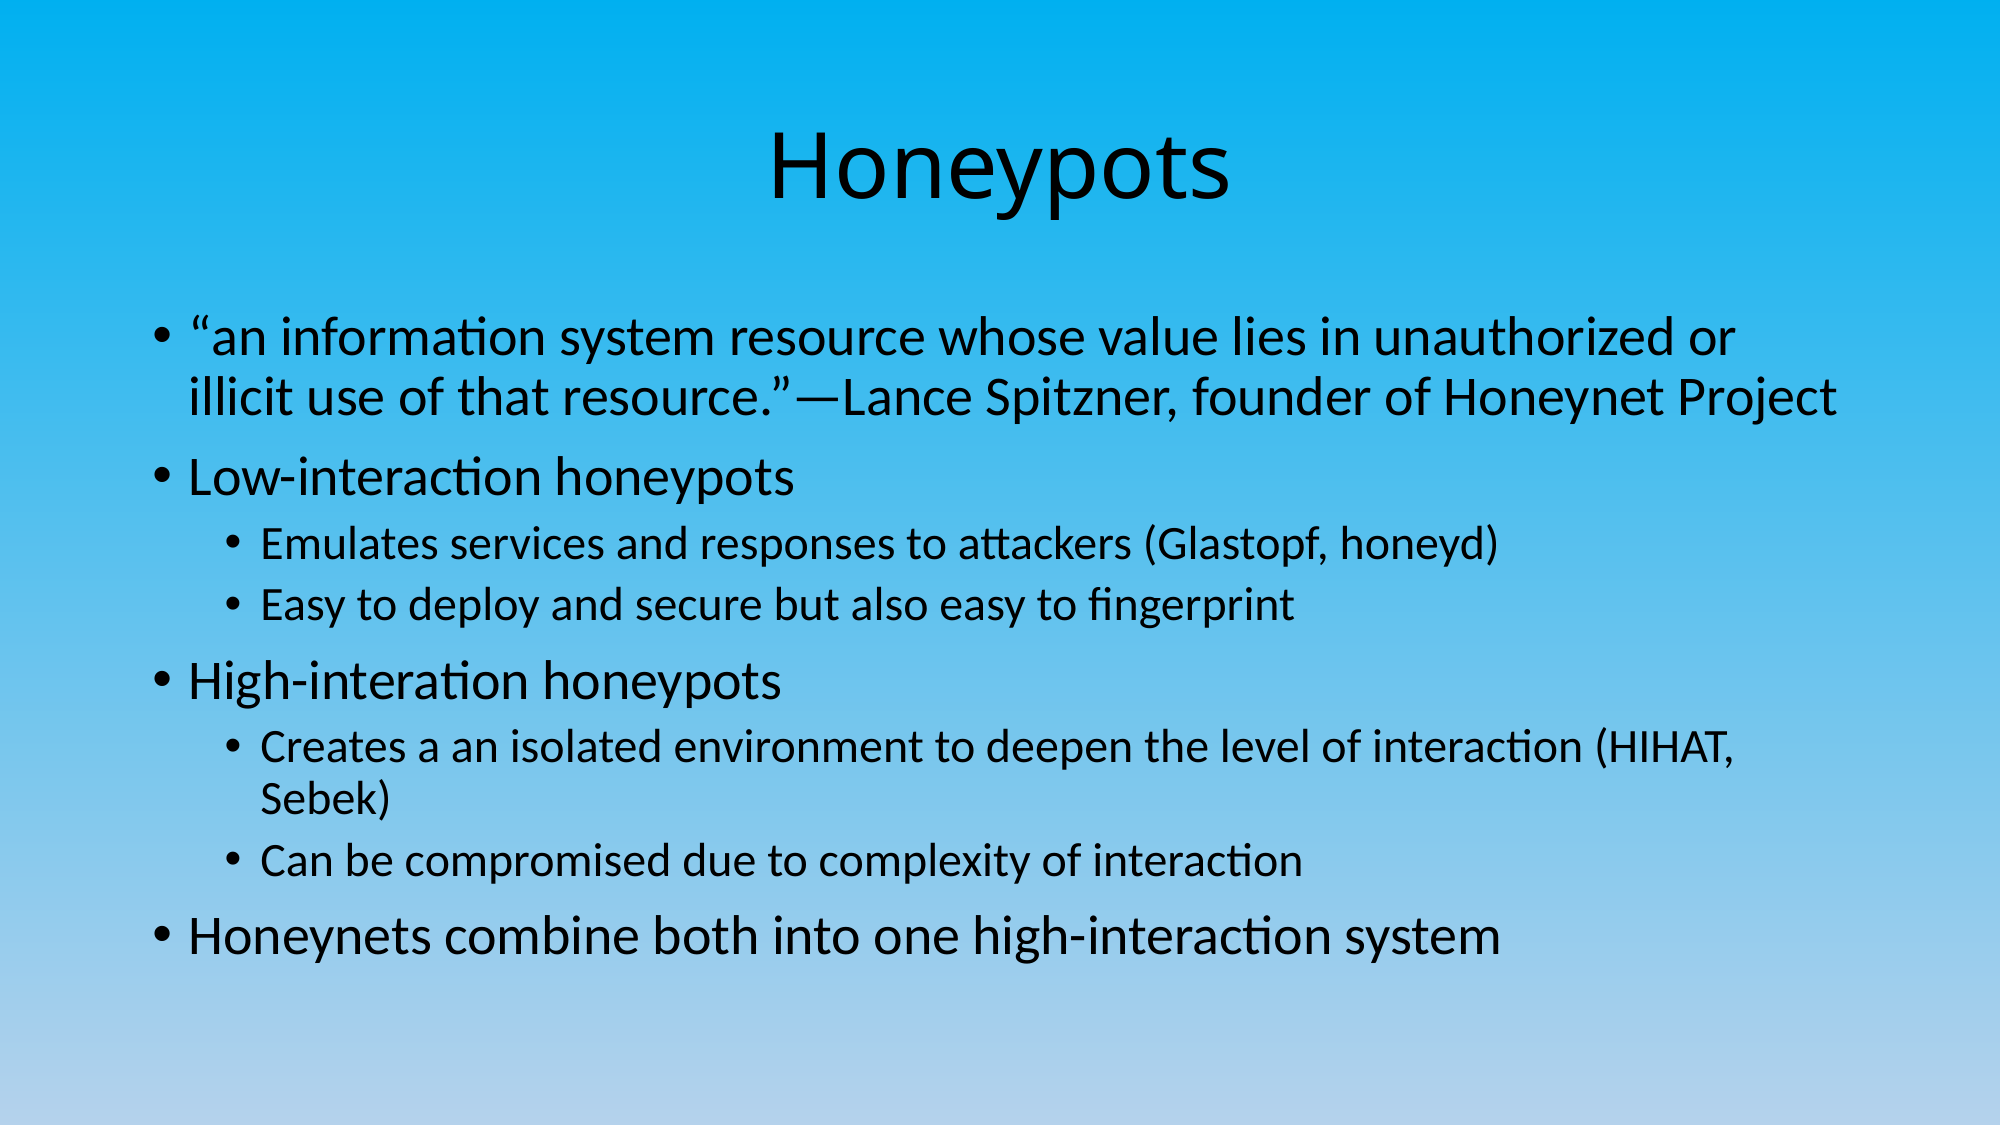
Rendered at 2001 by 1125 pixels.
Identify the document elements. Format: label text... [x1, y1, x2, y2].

list “an information system resource whose value lies in unauthorized or illicit use of that resource.”—Lance Spitzner, founder of Honeynet Project Low-interaction honeypots Emulates services and responses to attackers (Glastopf, honeyd) Easy to deploy and secure but also easy to fingerprint High-interation honeypots Creates a an isolated environment to deepen the level of interaction (HIHAT, Sebek) Can be compromised due to complexity of interaction Honeynets combine both into one high-interaction system [137, 299, 1863, 1014]
title Honeypots [137, 59, 1863, 278]
